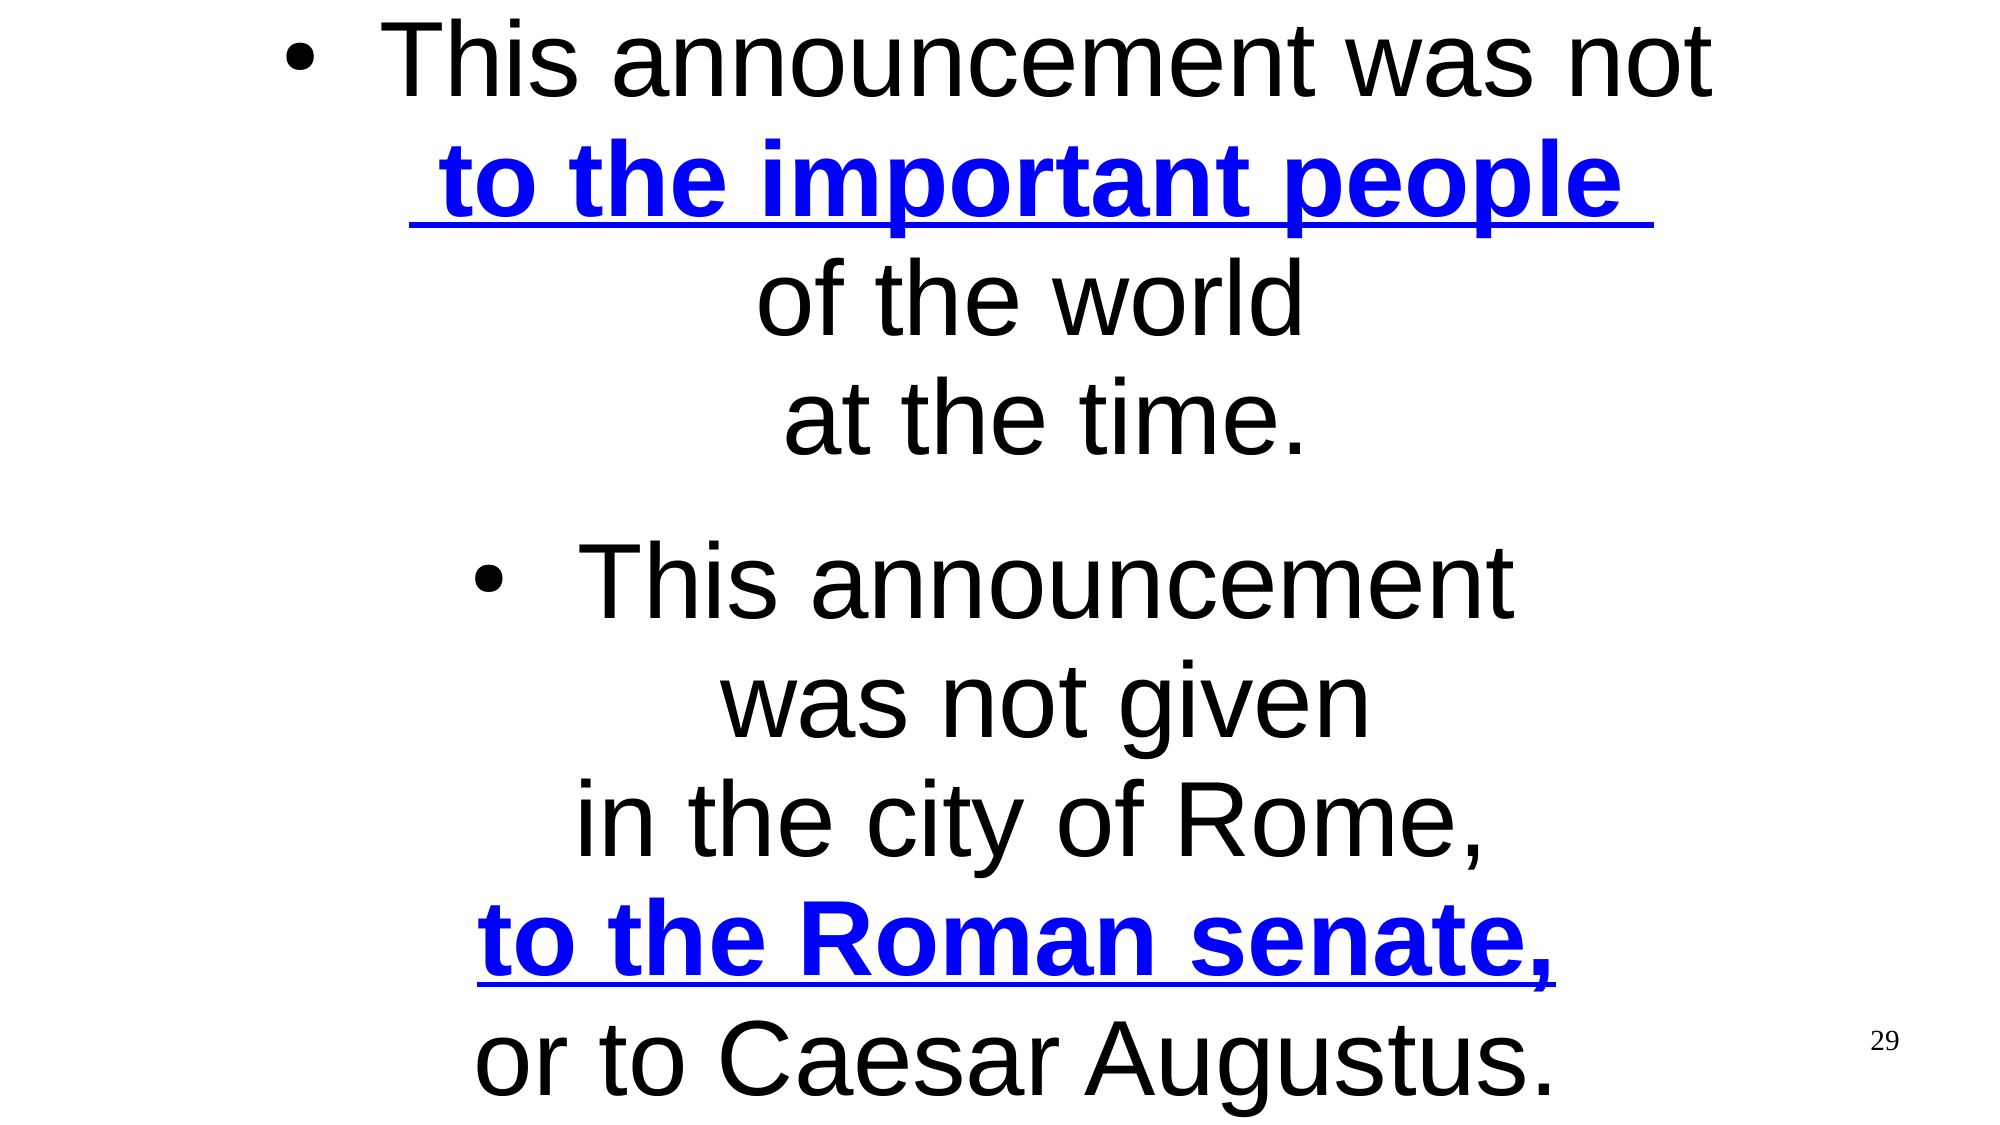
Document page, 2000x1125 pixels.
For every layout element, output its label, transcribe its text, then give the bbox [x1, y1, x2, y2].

list This announcement was not to the important people of the world at the time. This announcement was not given in the city of Rome, to the Roman senate, or to Caesar Augustus. [0, 0, 1996, 1123]
